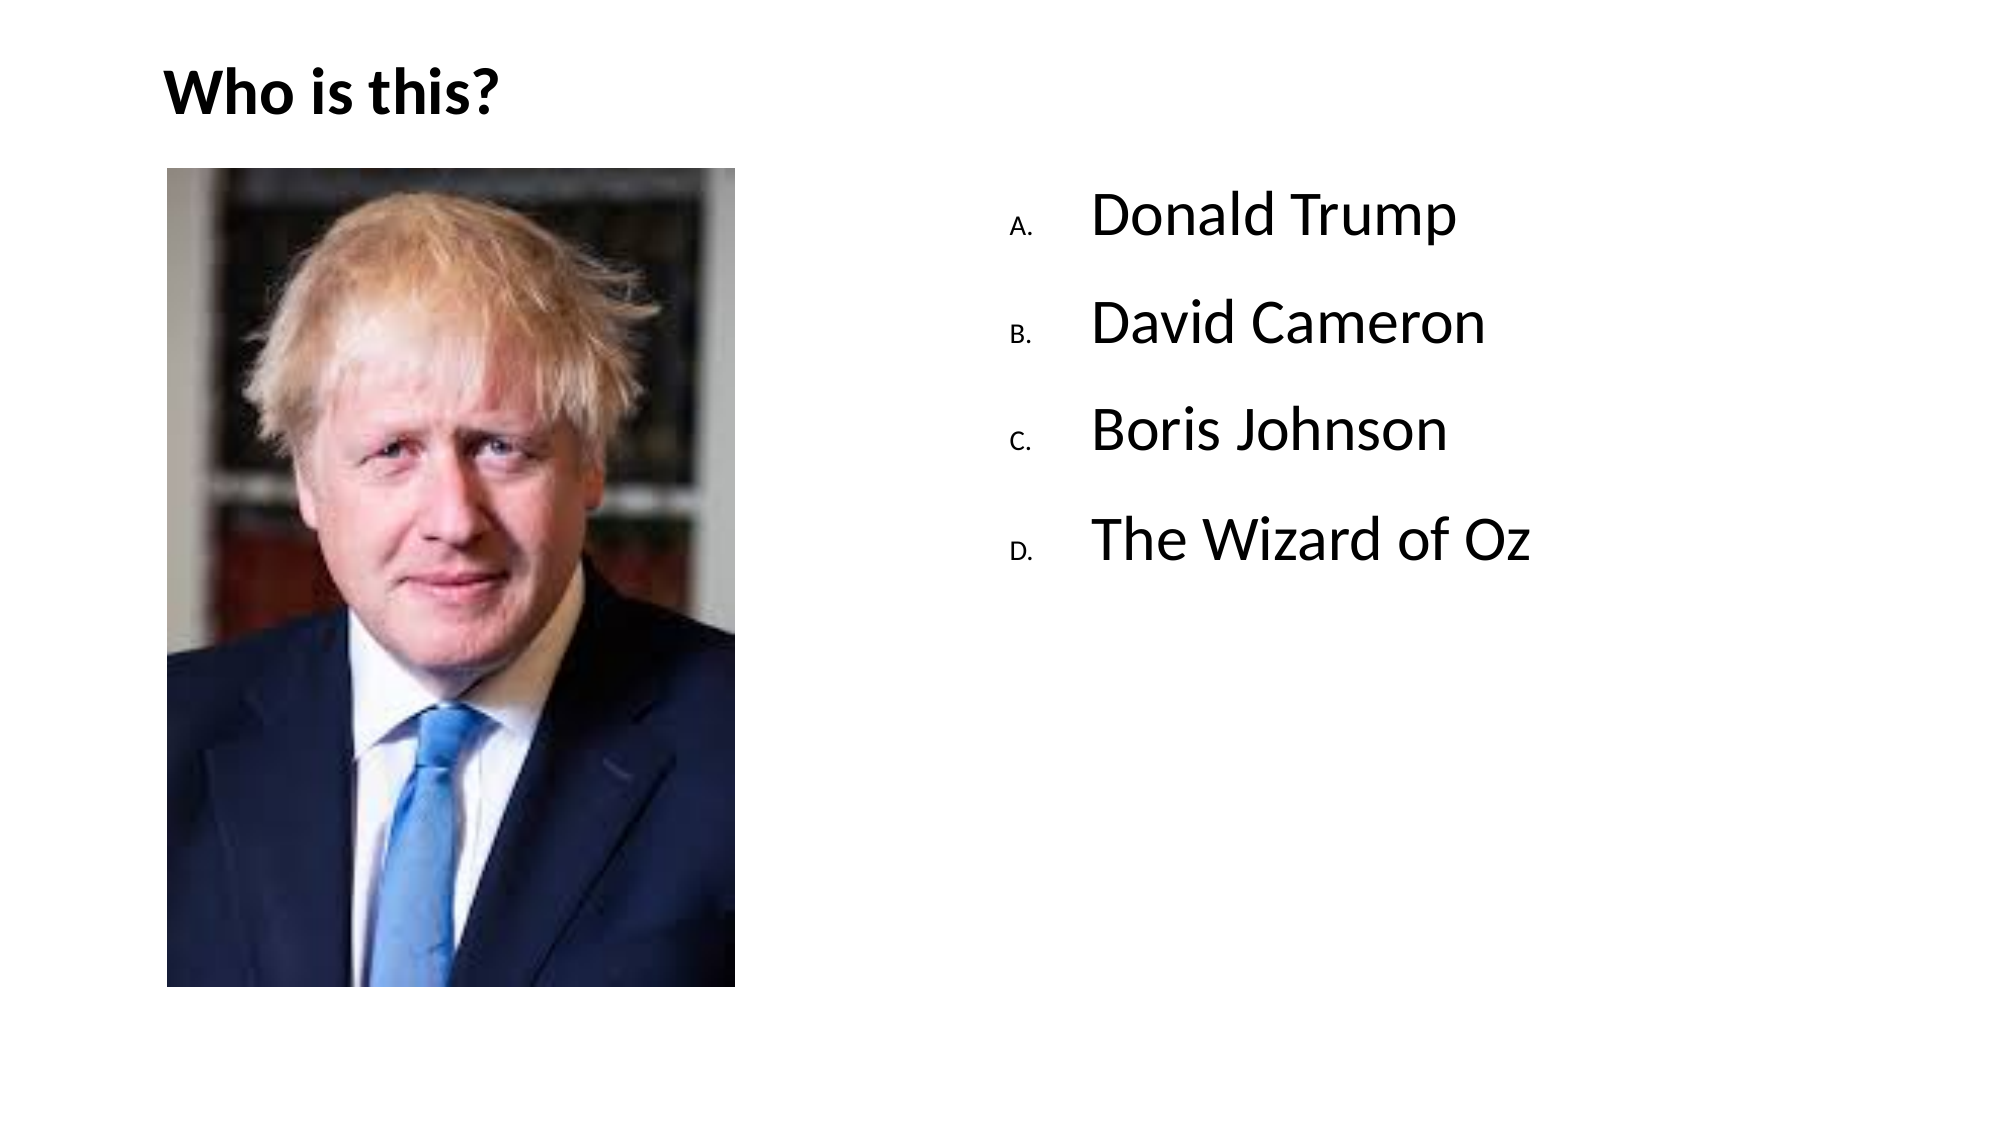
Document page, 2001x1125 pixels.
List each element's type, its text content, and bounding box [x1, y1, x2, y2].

list Boris Johnson [953, 375, 1932, 485]
list The Wizard of Oz [953, 485, 1932, 614]
list Donald Trump [953, 160, 1932, 268]
list David Cameron [953, 268, 1932, 375]
text_box Who is this? [149, 41, 518, 136]
picture [167, 168, 735, 987]
